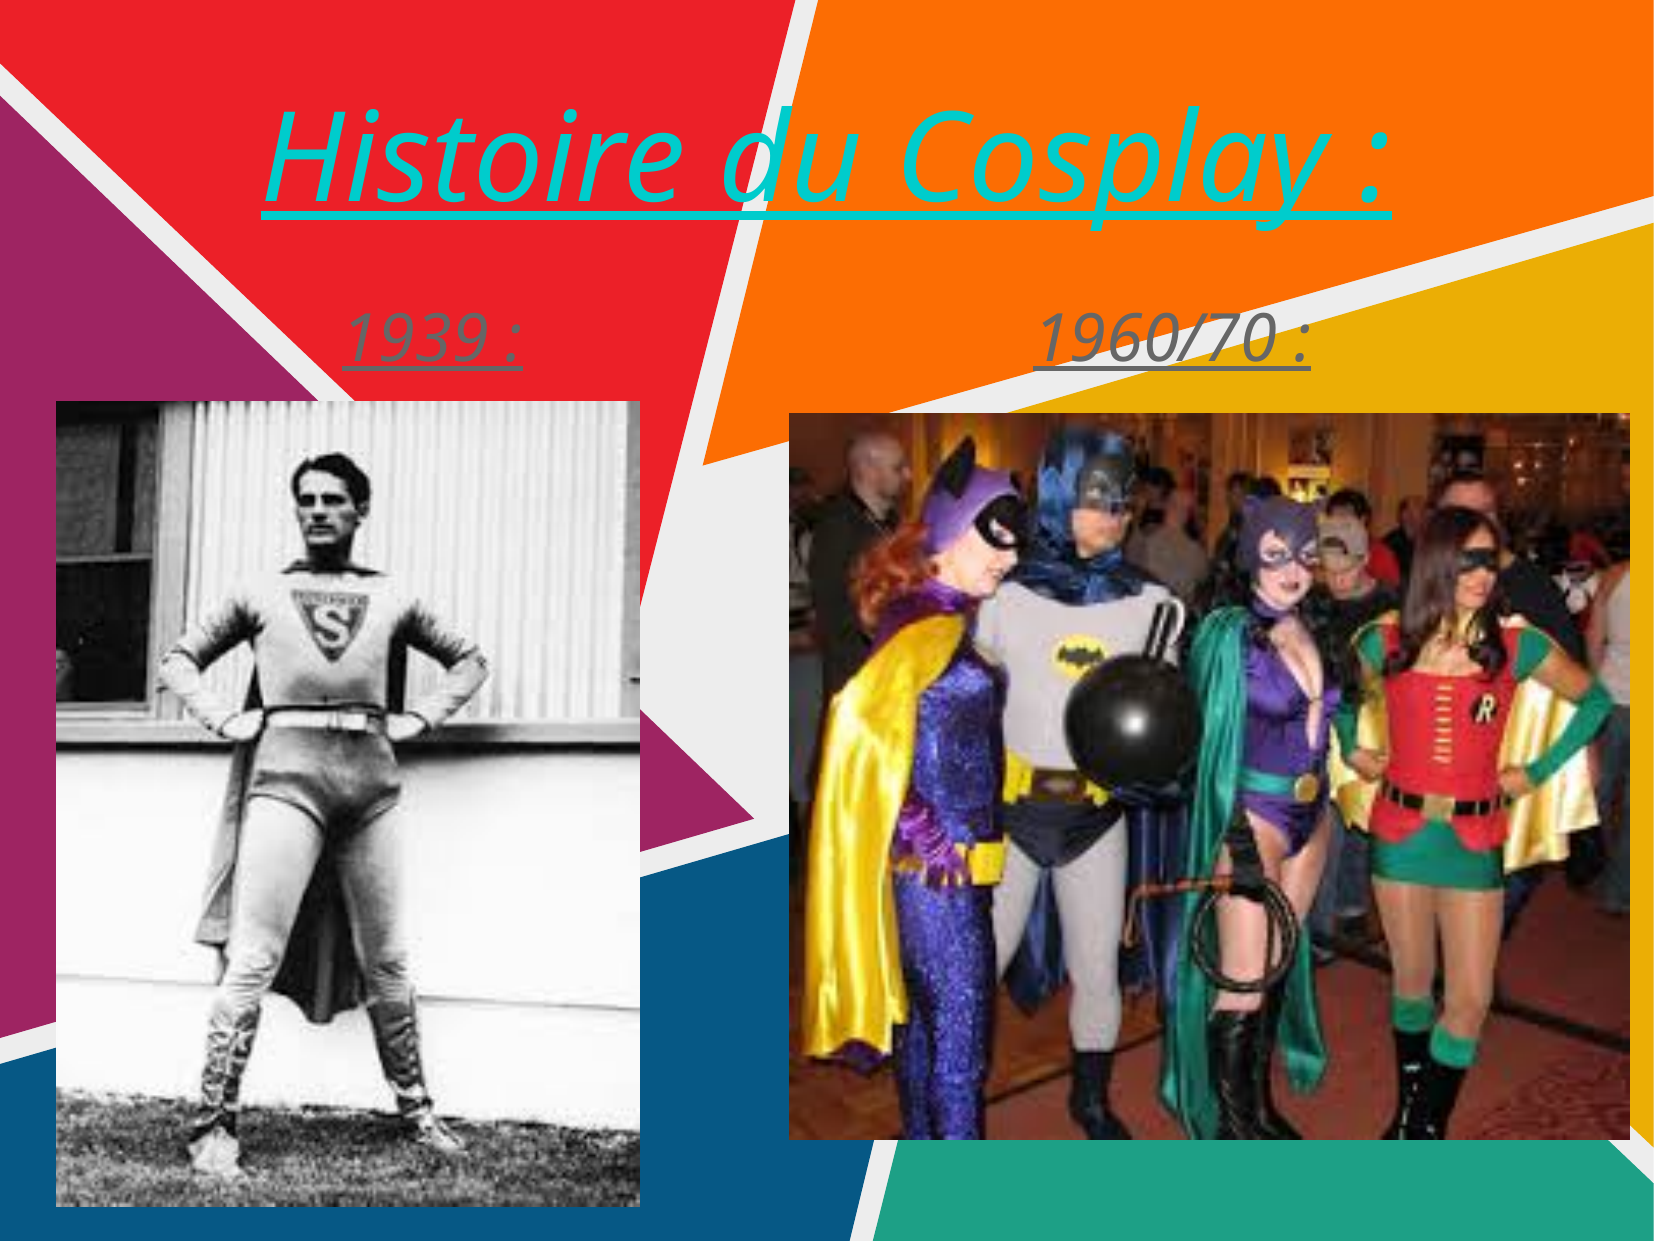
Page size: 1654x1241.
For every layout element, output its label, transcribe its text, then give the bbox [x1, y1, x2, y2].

list 1939 : 1960/70 : [82, 290, 1571, 1010]
picture [56, 401, 640, 1207]
title Histoire du Cosplay : [82, 49, 1571, 257]
picture [789, 413, 1630, 1140]
